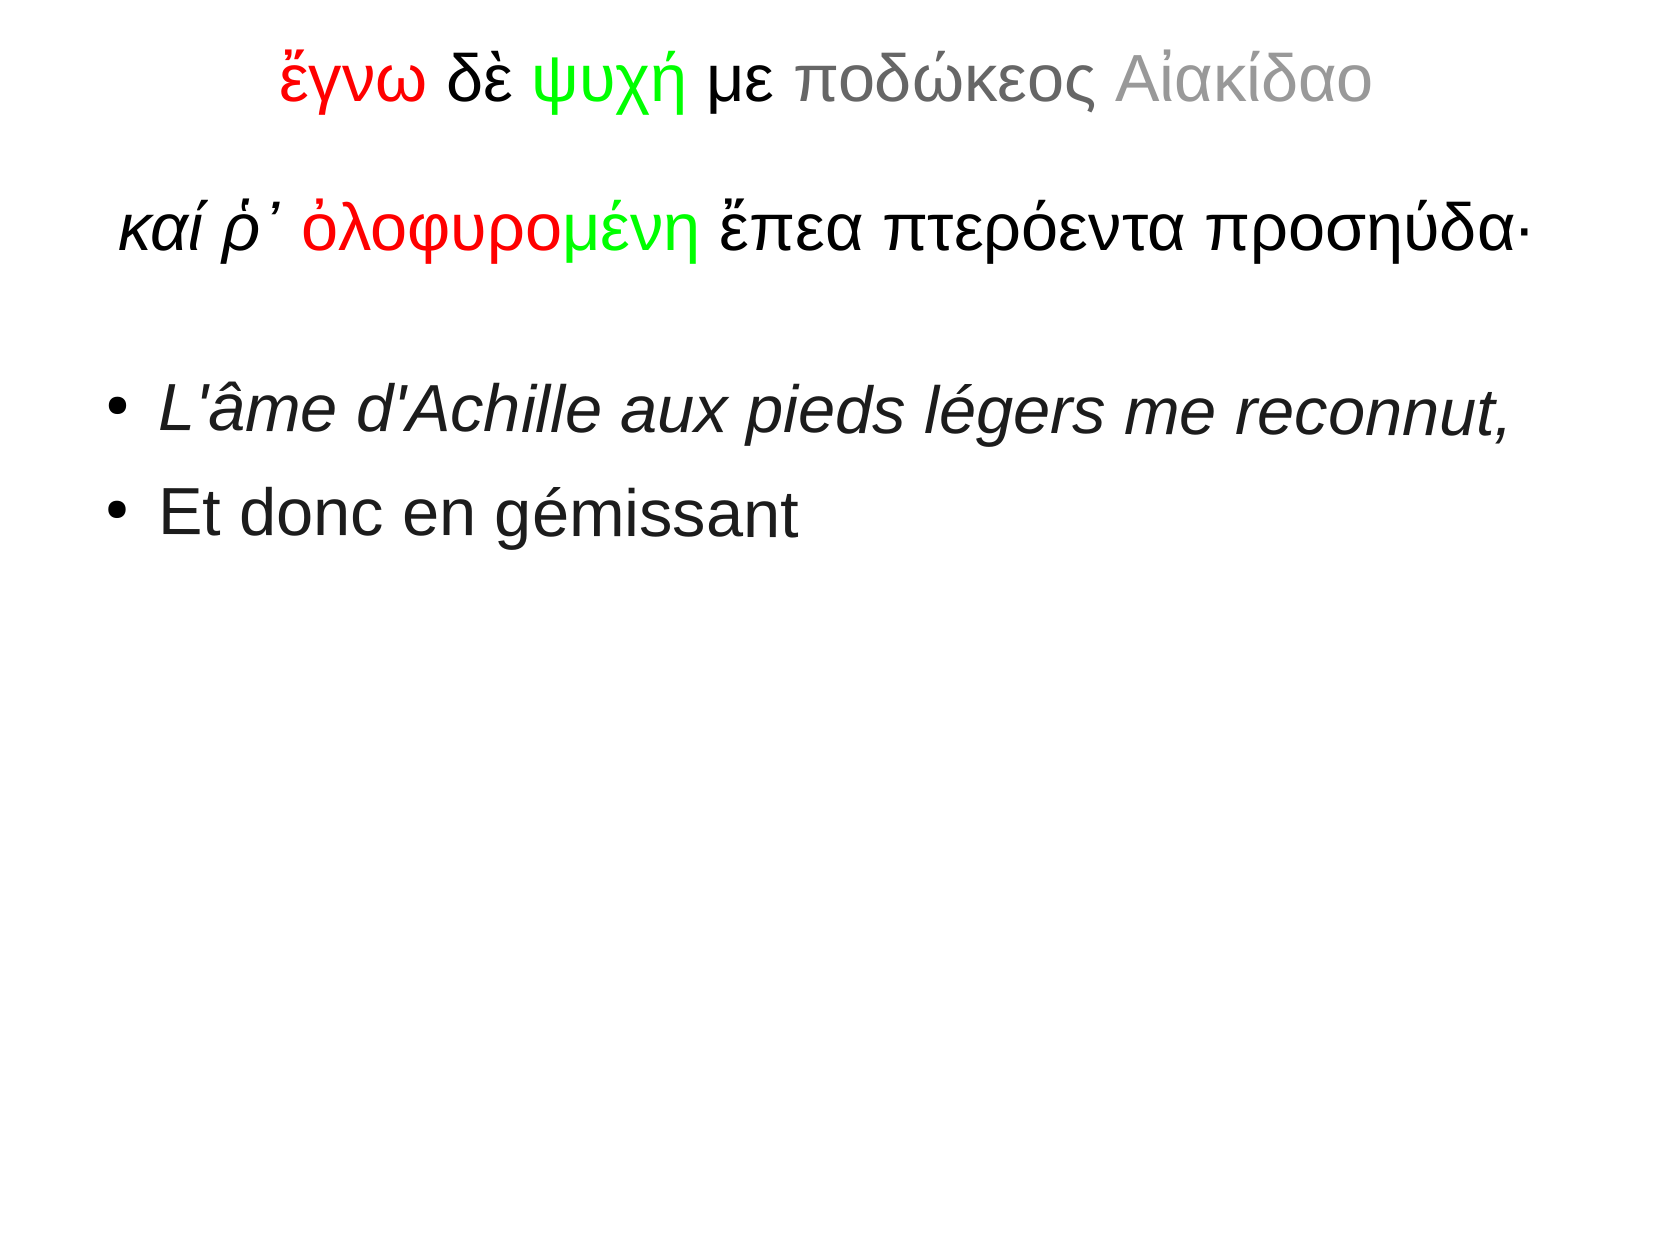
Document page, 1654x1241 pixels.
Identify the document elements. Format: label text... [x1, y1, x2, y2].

title ἔγνω δὲ ψυχή με ποδώκεος Αἰακίδαο καί ῥ᾽ ὀλοφυρομένη ἔπεα πτερόεντα προσηύδα· [82, 0, 1571, 321]
list L'âme d'Achille aux pieds légers me reconnut, Et donc en gémissant [85, 370, 1577, 1081]
